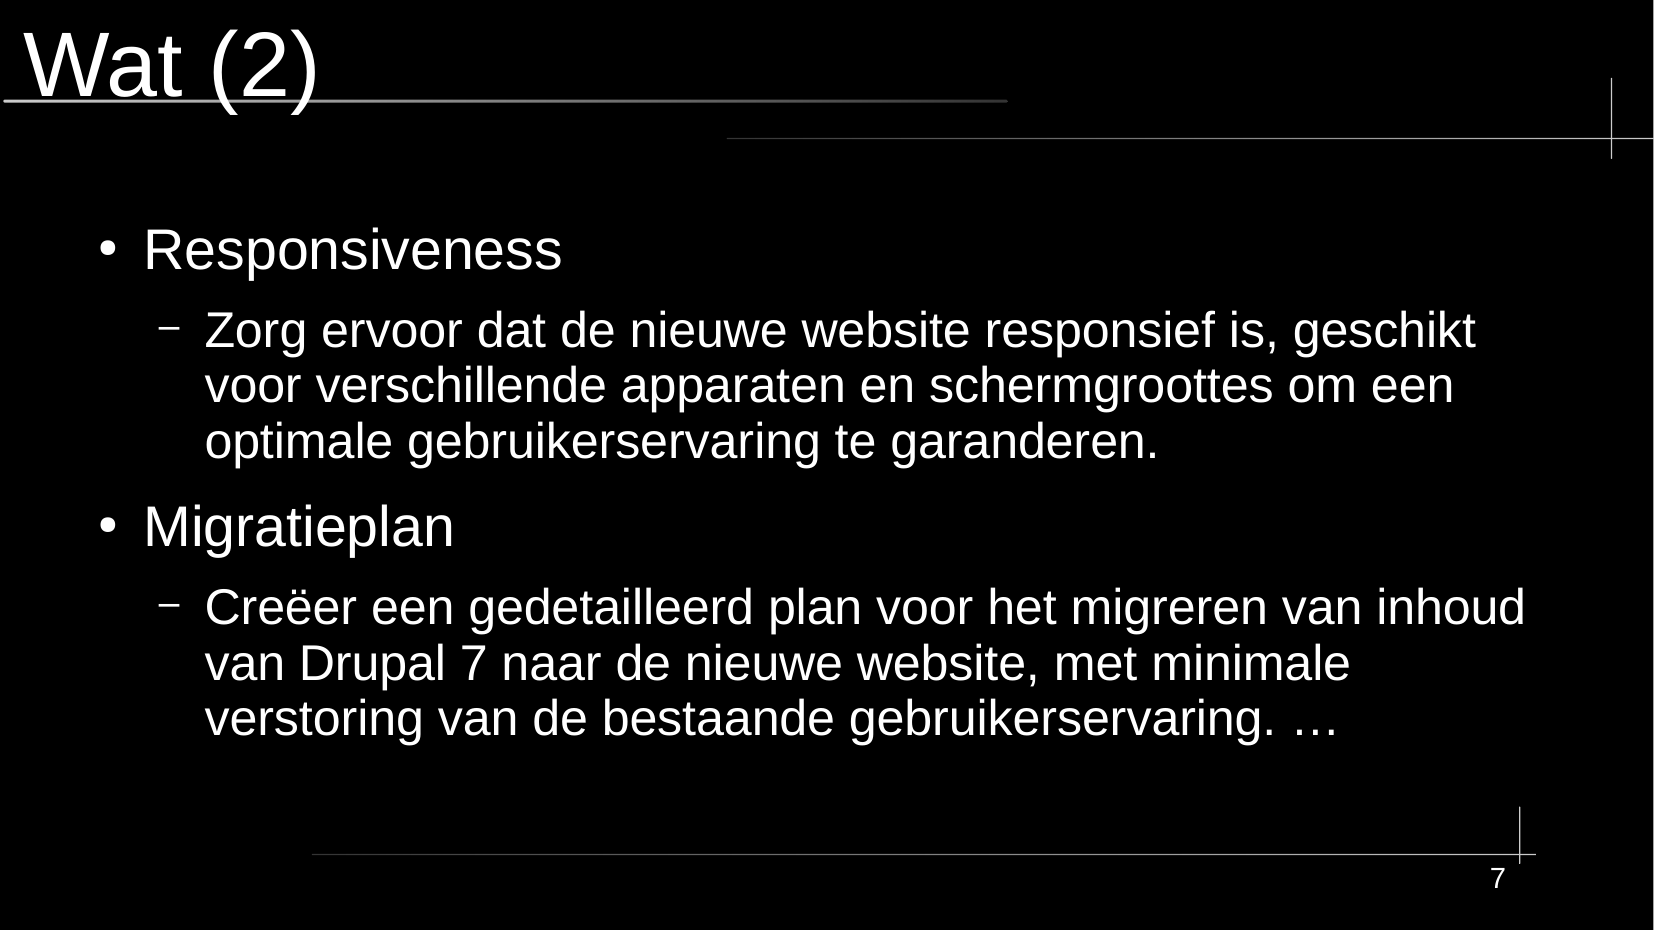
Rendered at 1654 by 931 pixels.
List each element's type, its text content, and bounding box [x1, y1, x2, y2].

list Responsiveness Zorg ervoor dat de nieuwe website responsief is, geschikt voor verschillende apparaten en schermgroottes om een optimale gebruikerservaring te garanderen. Migratieplan Creëer een gedetailleerd plan voor het migreren van inhoud van Drupal 7 naar de nieuwe website, met minimale verstoring van de bestaande gebruikerservaring. … [82, 217, 1571, 758]
title Wat (2) [23, 11, 1589, 119]
